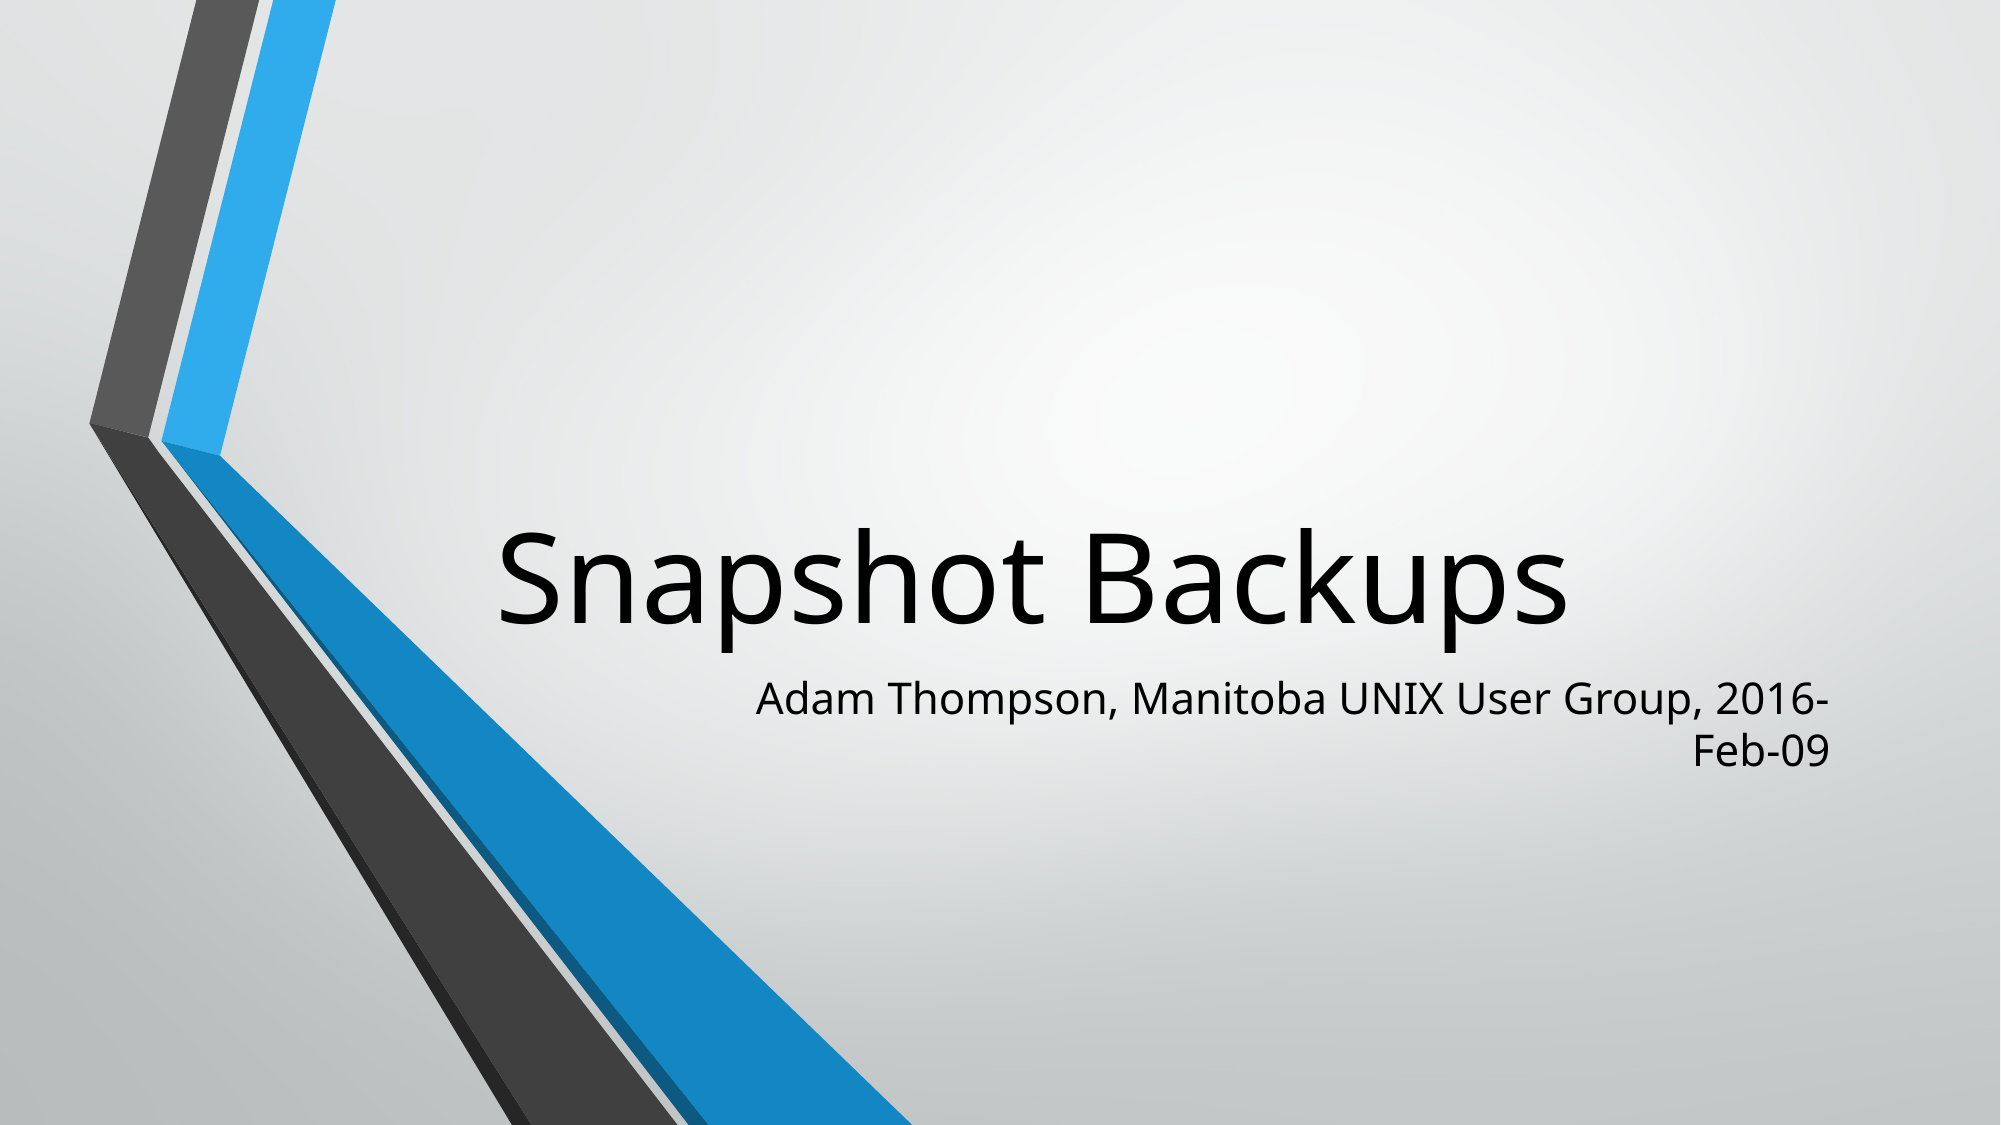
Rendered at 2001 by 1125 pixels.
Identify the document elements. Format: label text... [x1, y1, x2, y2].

title Snapshot Backups [480, 226, 1887, 656]
subtitle Adam Thompson, Manitoba UNIX User Group, 2016-Feb-09 [740, 655, 1887, 884]
